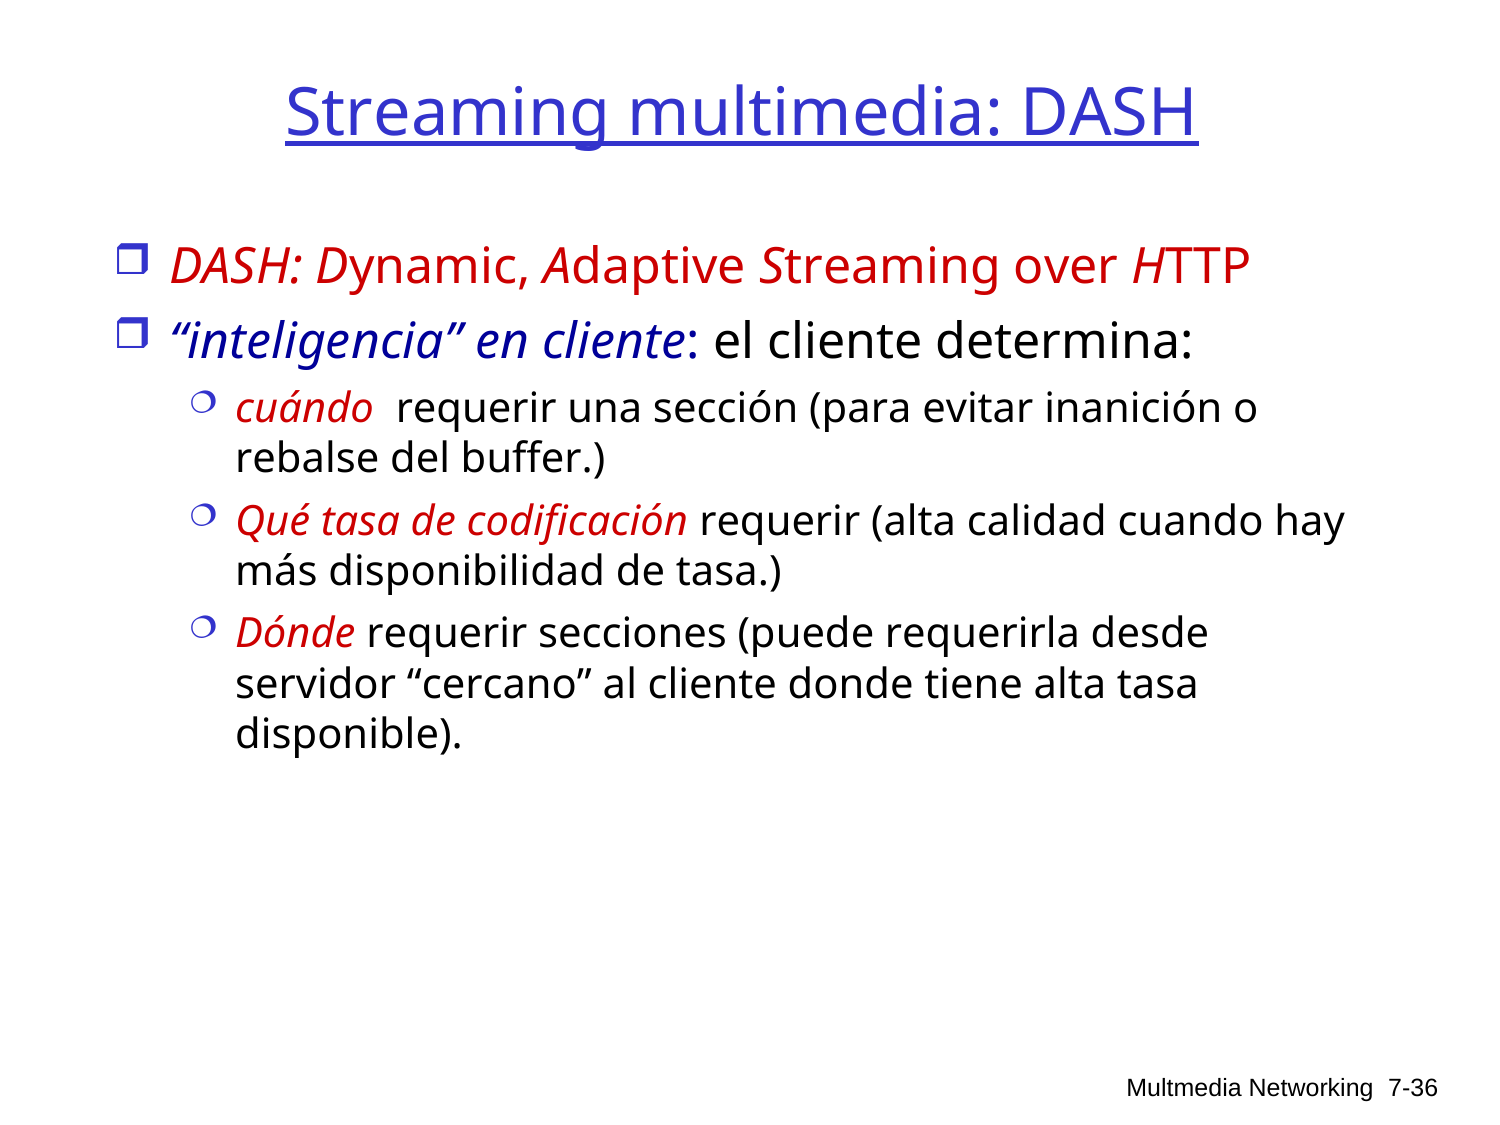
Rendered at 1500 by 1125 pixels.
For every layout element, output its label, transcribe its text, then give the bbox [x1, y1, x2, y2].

text_box 7-<number> [1342, 1064, 1454, 1125]
text_box Multmedia Networking [913, 1064, 1342, 1125]
title Streaming multimedia: DASH [59, 37, 1401, 181]
list DASH: Dynamic, Adaptive Streaming over HTTP “inteligencia” en cliente: el cliente determina: cuándo requerir una sección (para evitar inanición o rebalse del buffer.) Qué tasa de codificación requerir (alta calidad cuando hay más disponibilidad de tasa.) Dónde requerir secciones (puede requerirla desde servidor “cercano” al cliente donde tiene alta tasa disponible). [98, 226, 1374, 1056]
